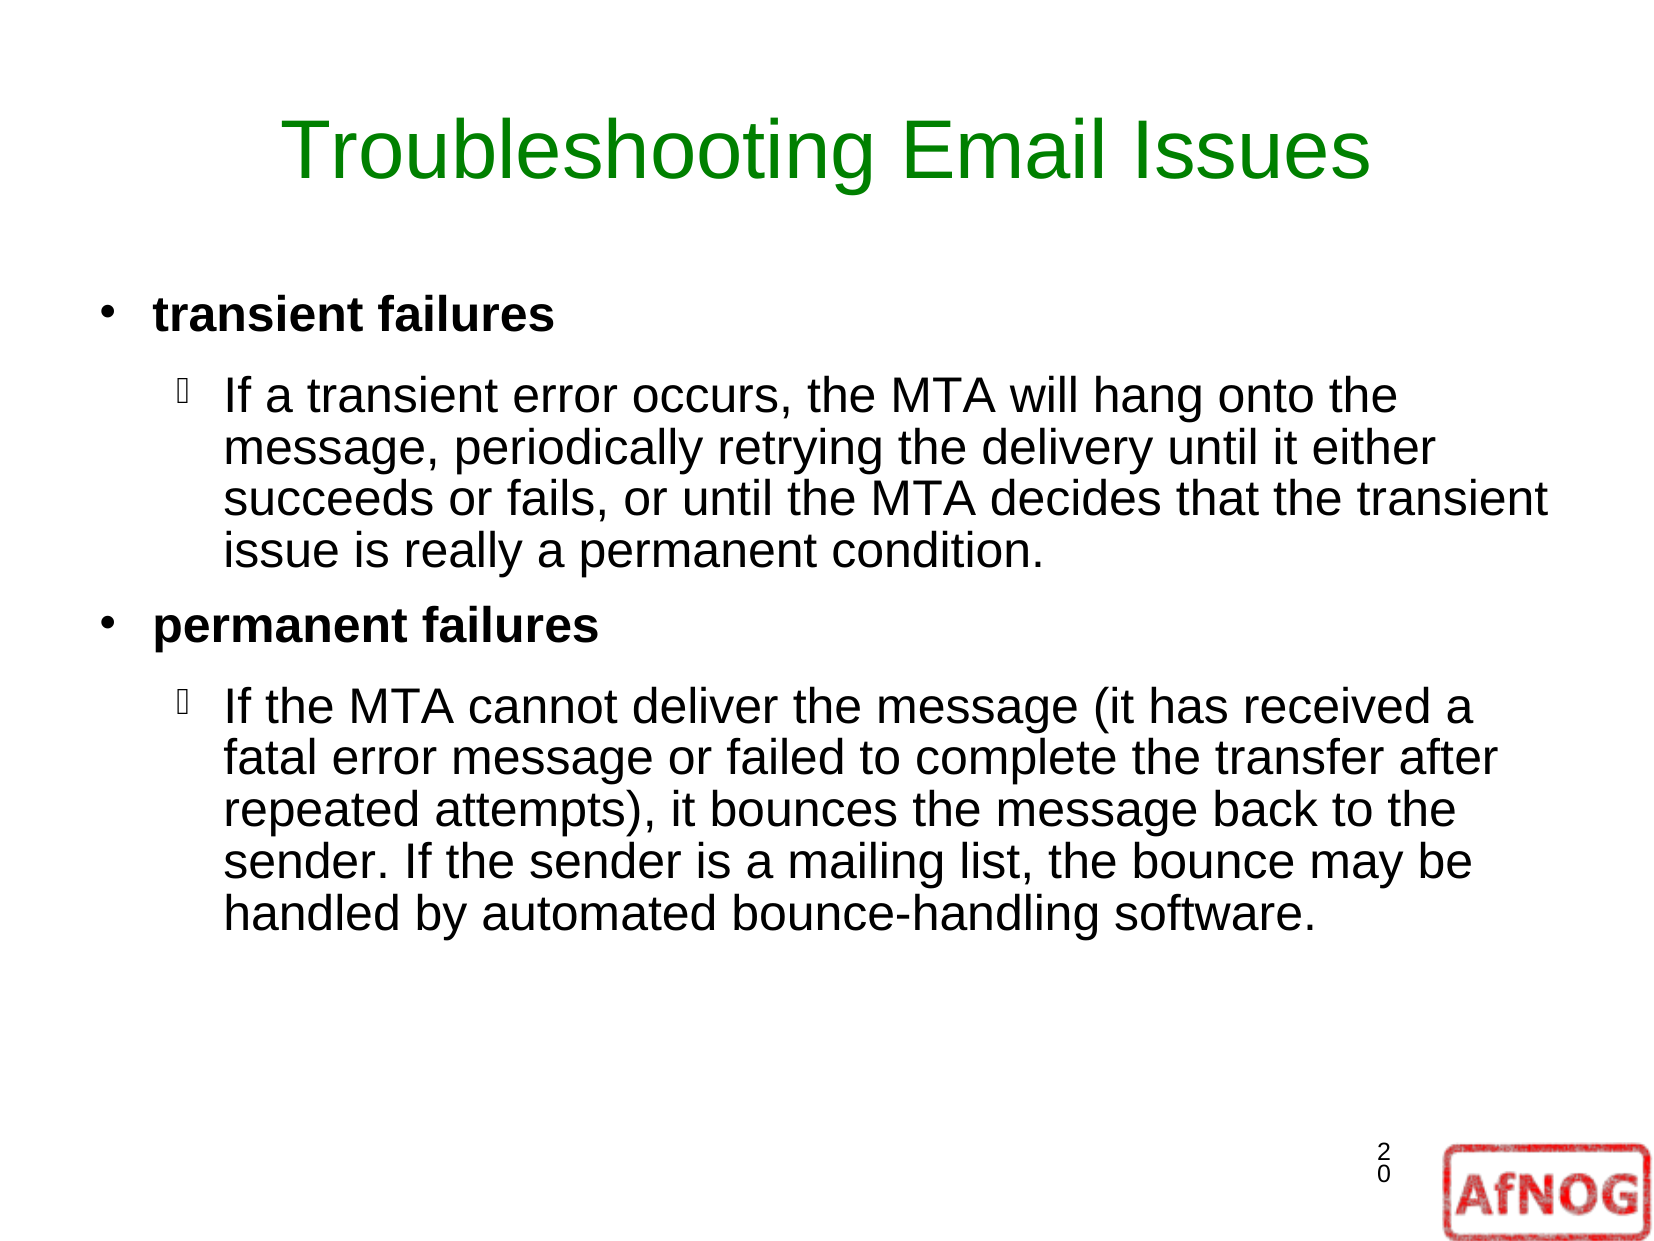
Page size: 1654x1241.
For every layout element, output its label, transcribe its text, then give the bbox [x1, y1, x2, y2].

picture [1571, 1141, 1654, 1241]
list transient failures If a transient error occurs, the MTA will hang onto the message, periodically retrying the delivery until it either succeeds or fails, or until the MTA decides that the transient issue is really a permanent condition. permanent failures If the MTA cannot deliver the message (it has received a fatal error message or failed to complete the transfer after repeated attempts), it bounces the message back to the sender. If the sender is a mailing list, the bounce may be handled by automated bounce-handling software. [82, 290, 1571, 1241]
title Troubleshooting Email Issues [82, 15, 1571, 290]
